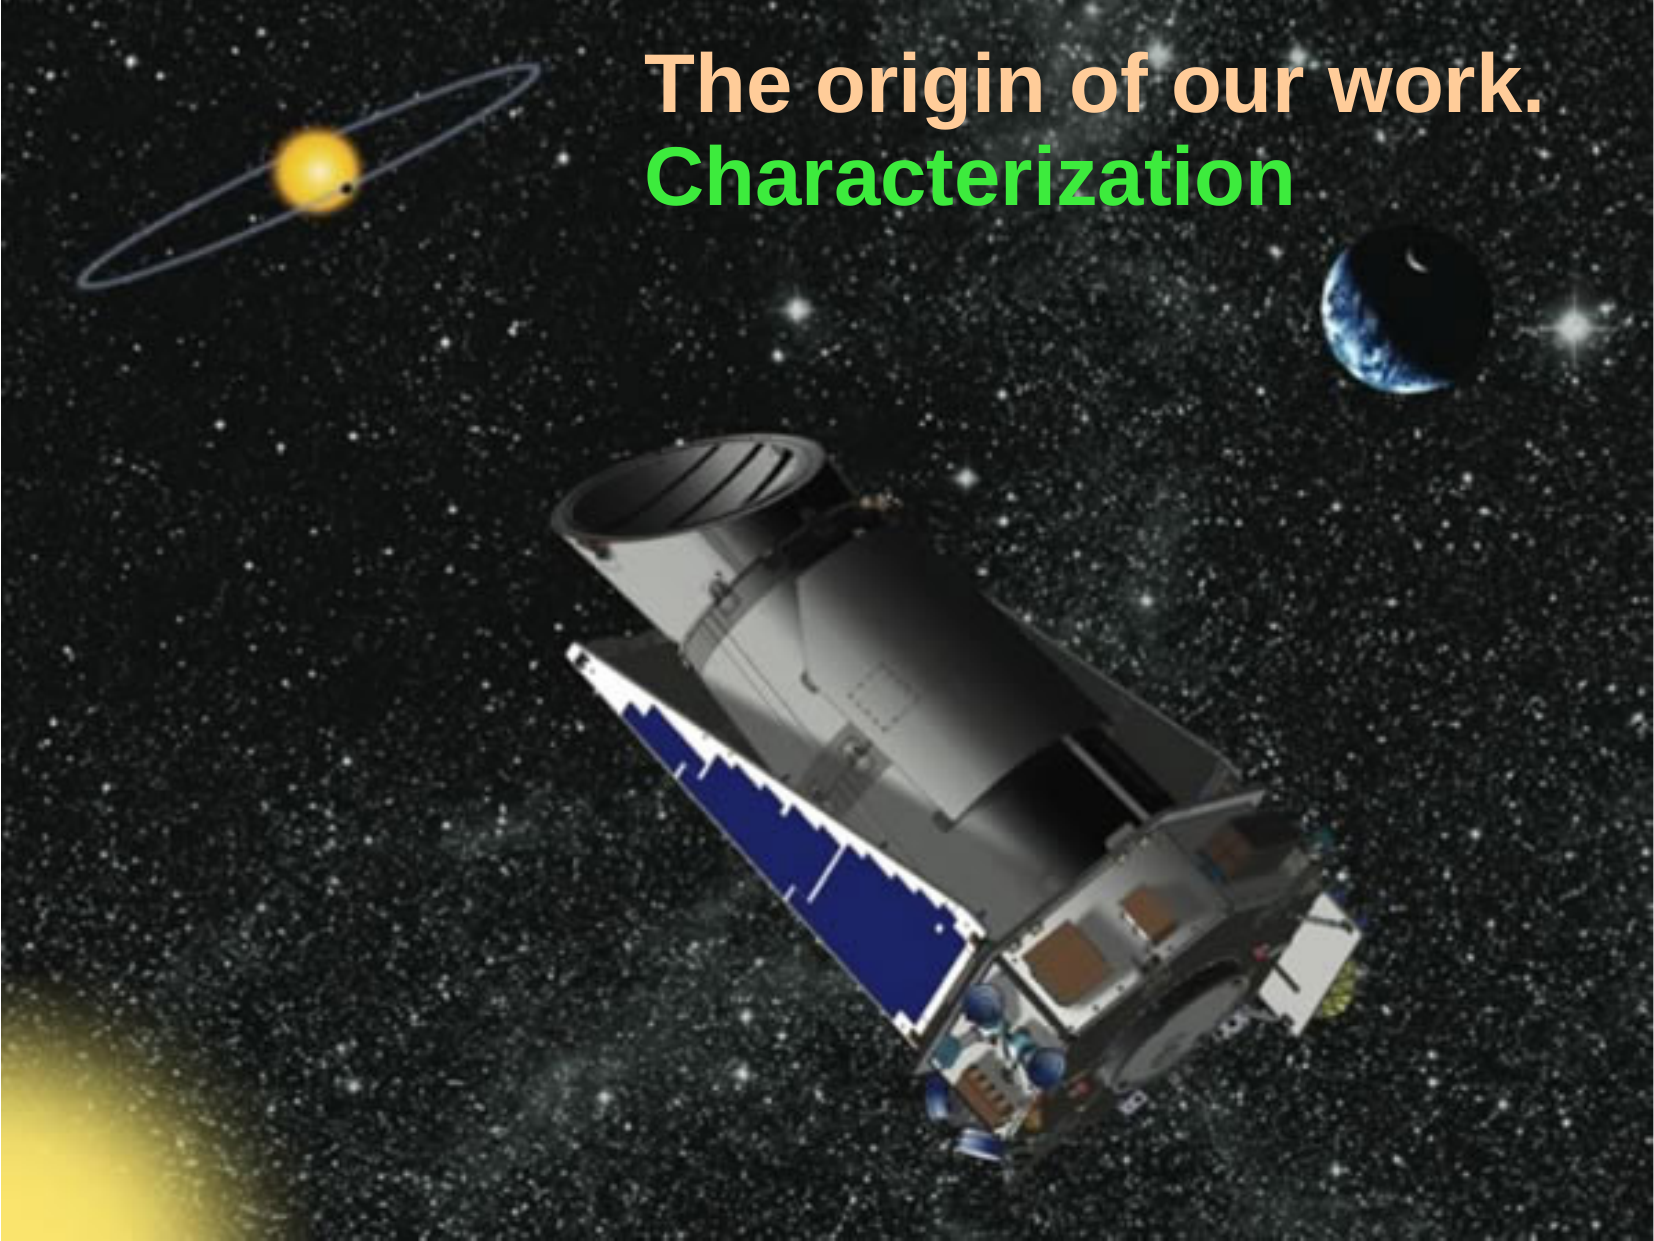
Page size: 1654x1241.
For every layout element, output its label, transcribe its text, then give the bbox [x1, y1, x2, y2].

picture [1, 0, 1654, 1241]
text_box The origin of our work. Characterization [630, 30, 1591, 231]
